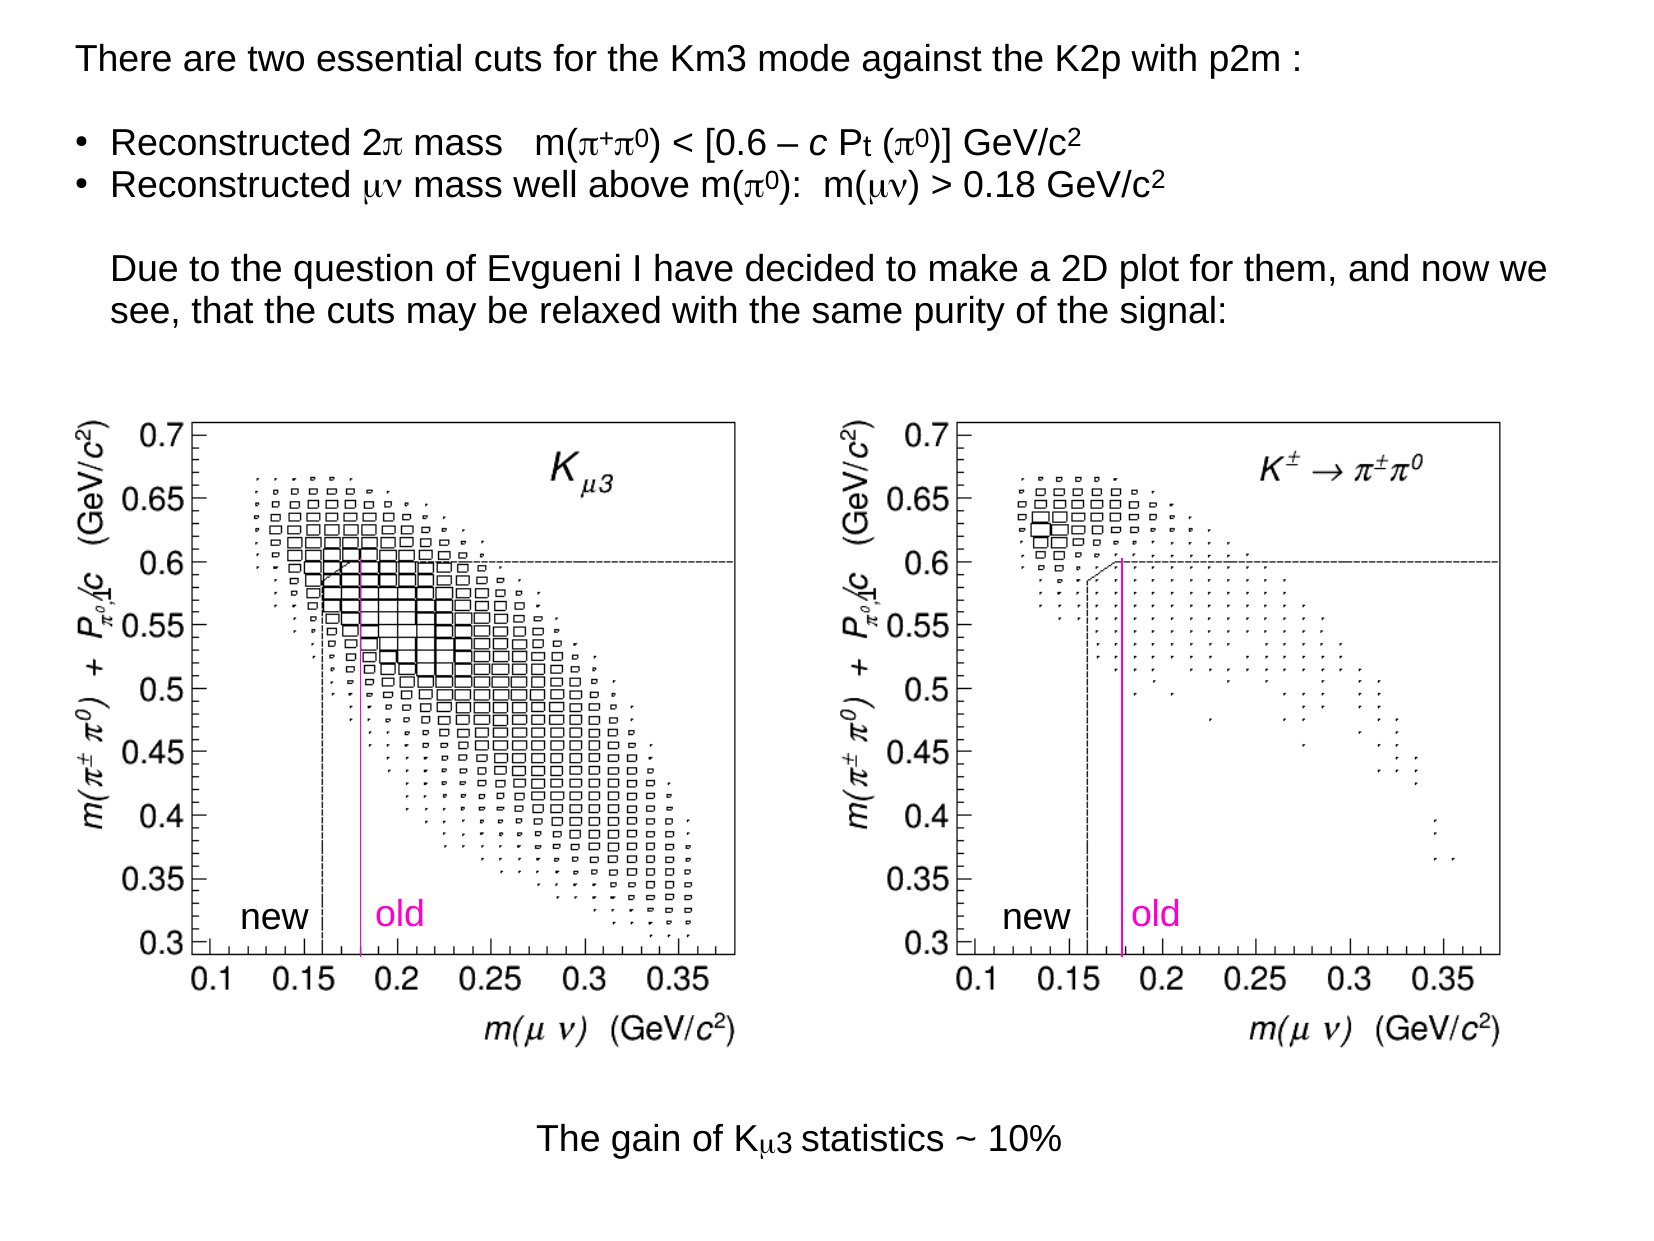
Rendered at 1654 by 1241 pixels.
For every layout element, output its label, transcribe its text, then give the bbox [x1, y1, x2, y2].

text_box old [1116, 885, 1206, 942]
picture [60, 344, 1590, 1078]
text_box new [987, 887, 1093, 948]
text_box The gain of Km3 statistics ~ 10% [519, 1109, 1195, 1179]
text_box new [225, 887, 331, 948]
text_box There are two essential cuts for the Km3 mode against the K2p with p2m : Reconstructed 2p mass m(p+p0) < [0.6 – c Pt (p0)] GeV/c2 Reconstructed mn mass well above m(p0): m(mn) > 0.18 GeV/c2 Due to the question of Evgueni I have decided to make a 2D plot for them, and now we see, that the cuts may be relaxed with the same purity of the signal: [60, 30, 1576, 351]
text_box old [360, 885, 451, 942]
